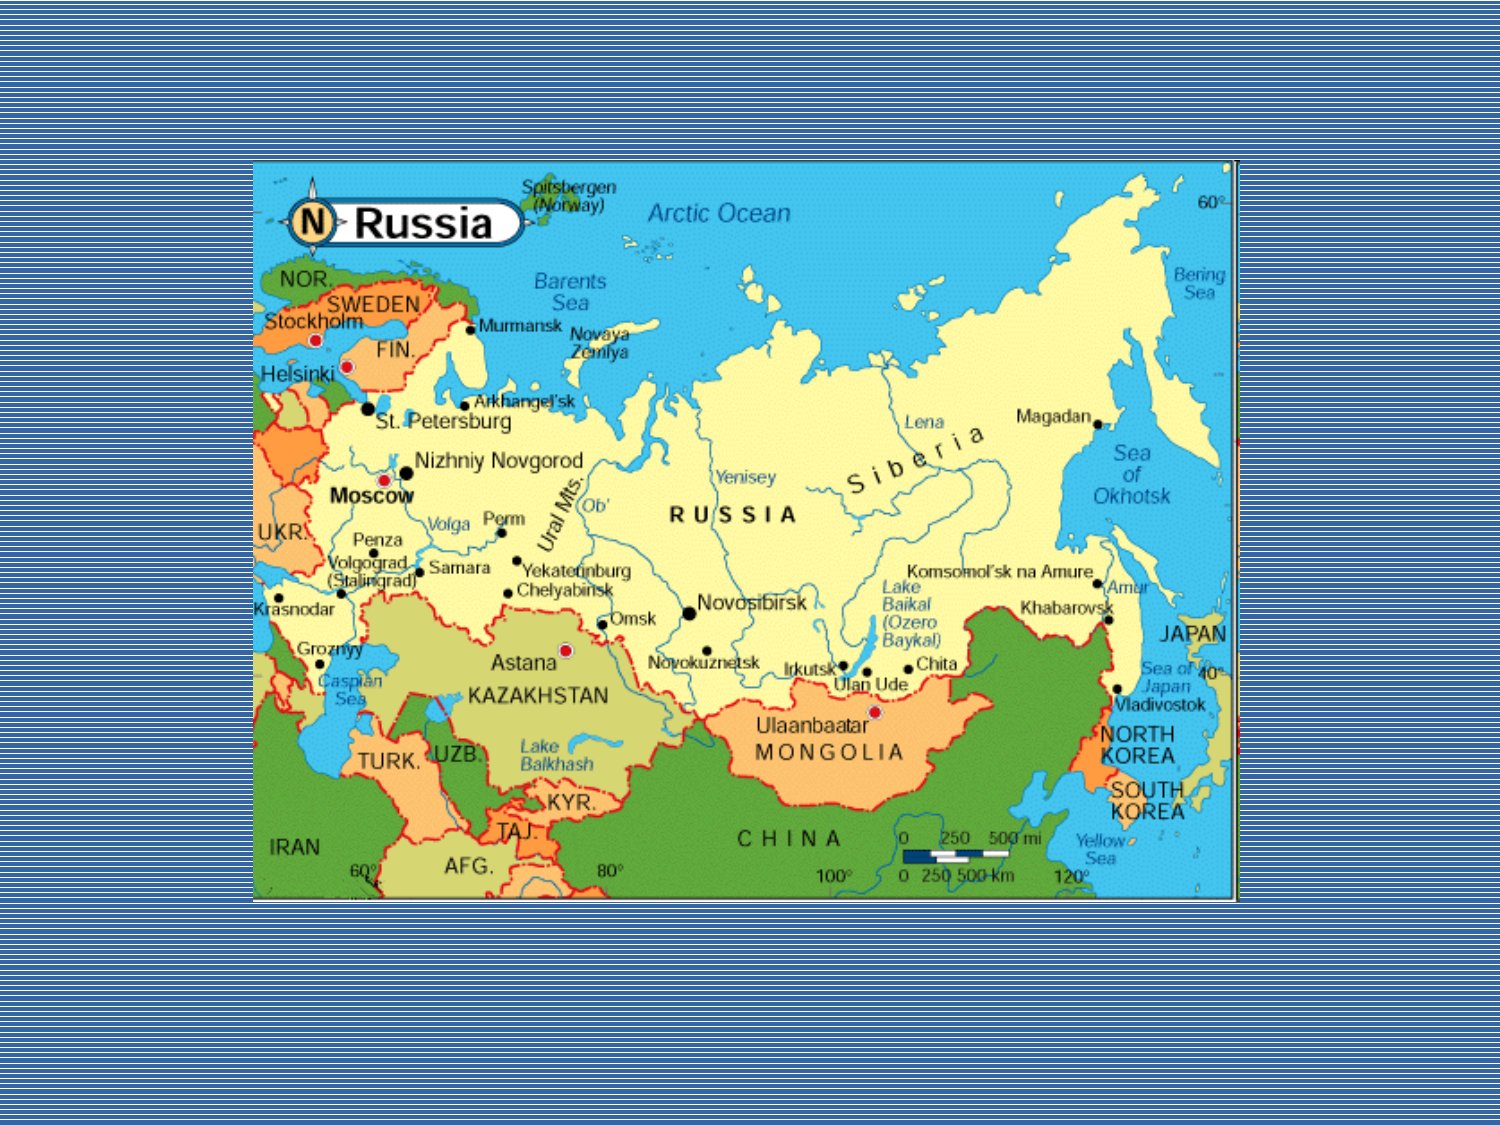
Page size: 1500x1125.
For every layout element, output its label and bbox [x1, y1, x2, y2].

picture [253, 160, 1240, 902]
